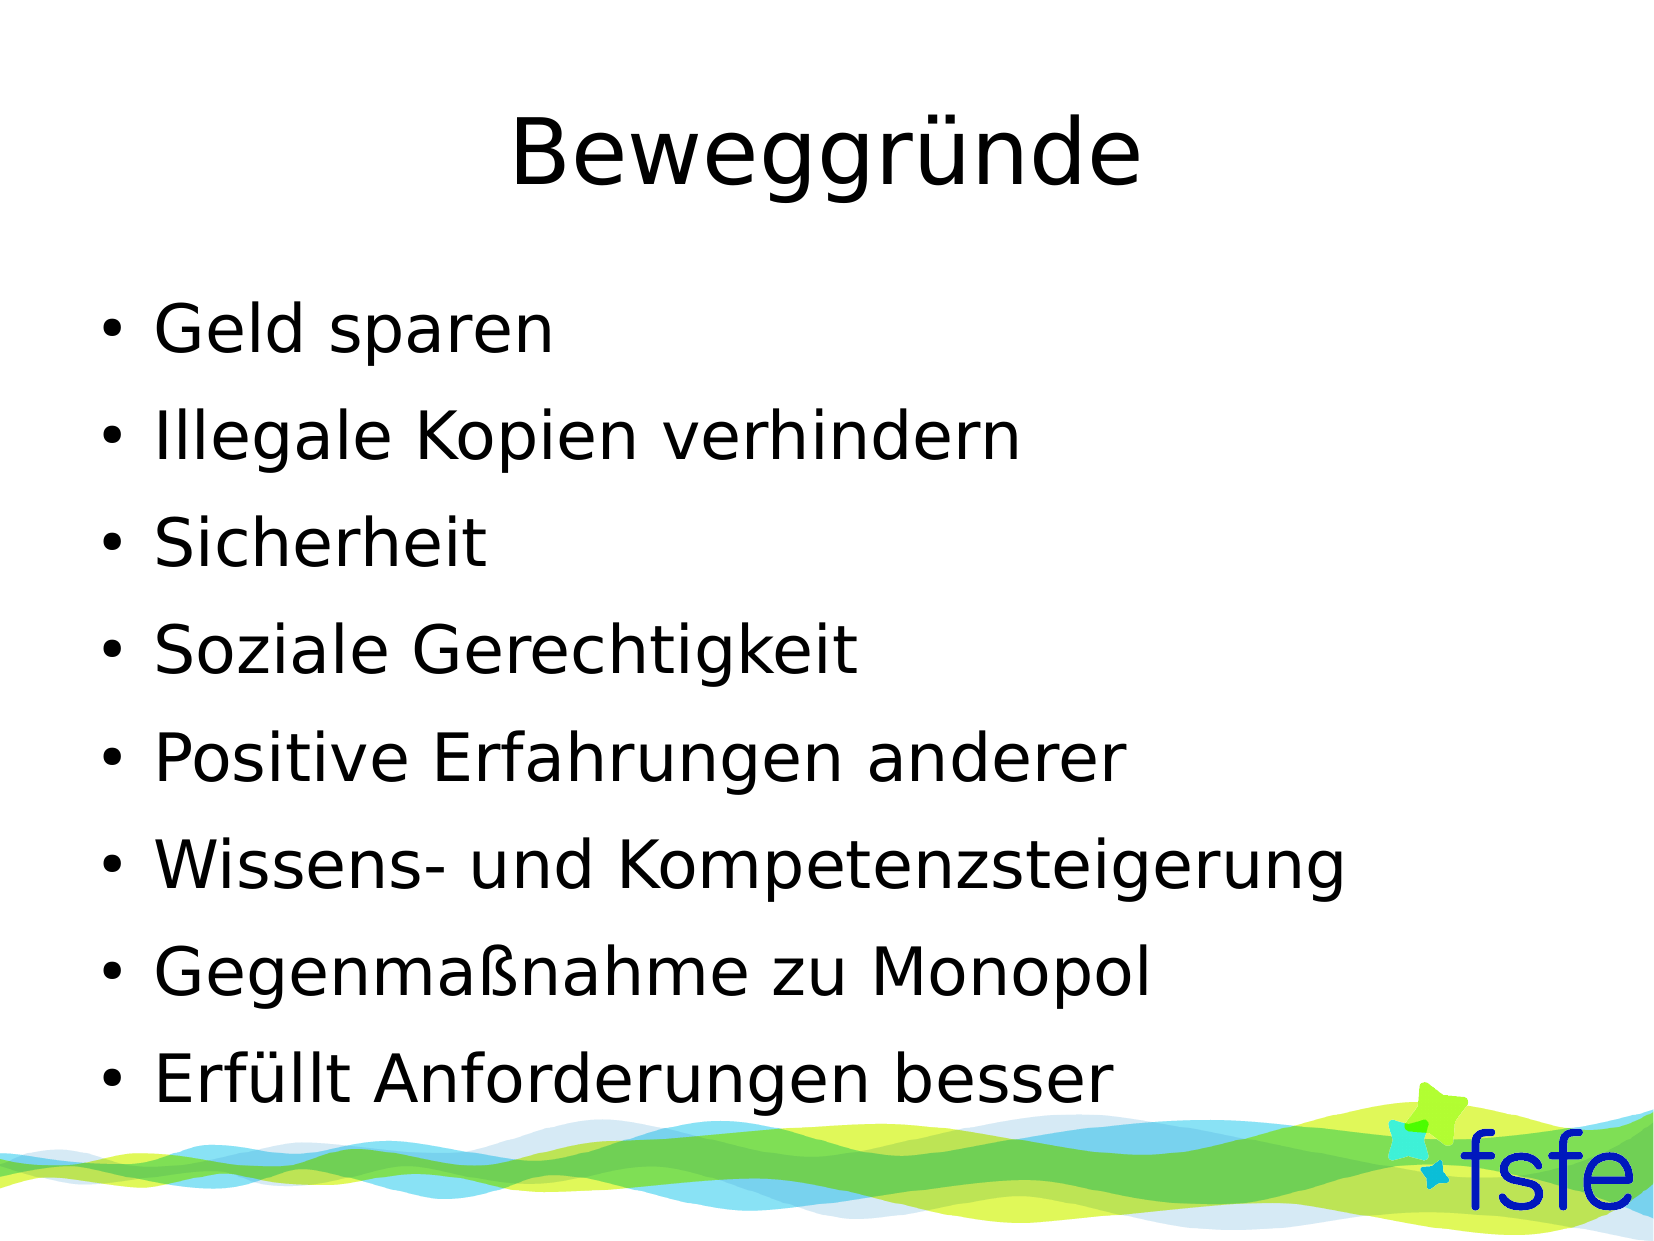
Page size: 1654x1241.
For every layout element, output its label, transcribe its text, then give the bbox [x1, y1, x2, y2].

title Beweggründe [82, 49, 1571, 257]
list Geld sparen Illegale Kopien verhindern Sicherheit Soziale Gerechtigkeit Positive Erfahrungen anderer Wissens- und Kompetenzsteigerung Gegenmaßnahme zu Monopol Erfüllt Anforderungen besser [82, 290, 1571, 1119]
picture [0, 1081, 1654, 1241]
